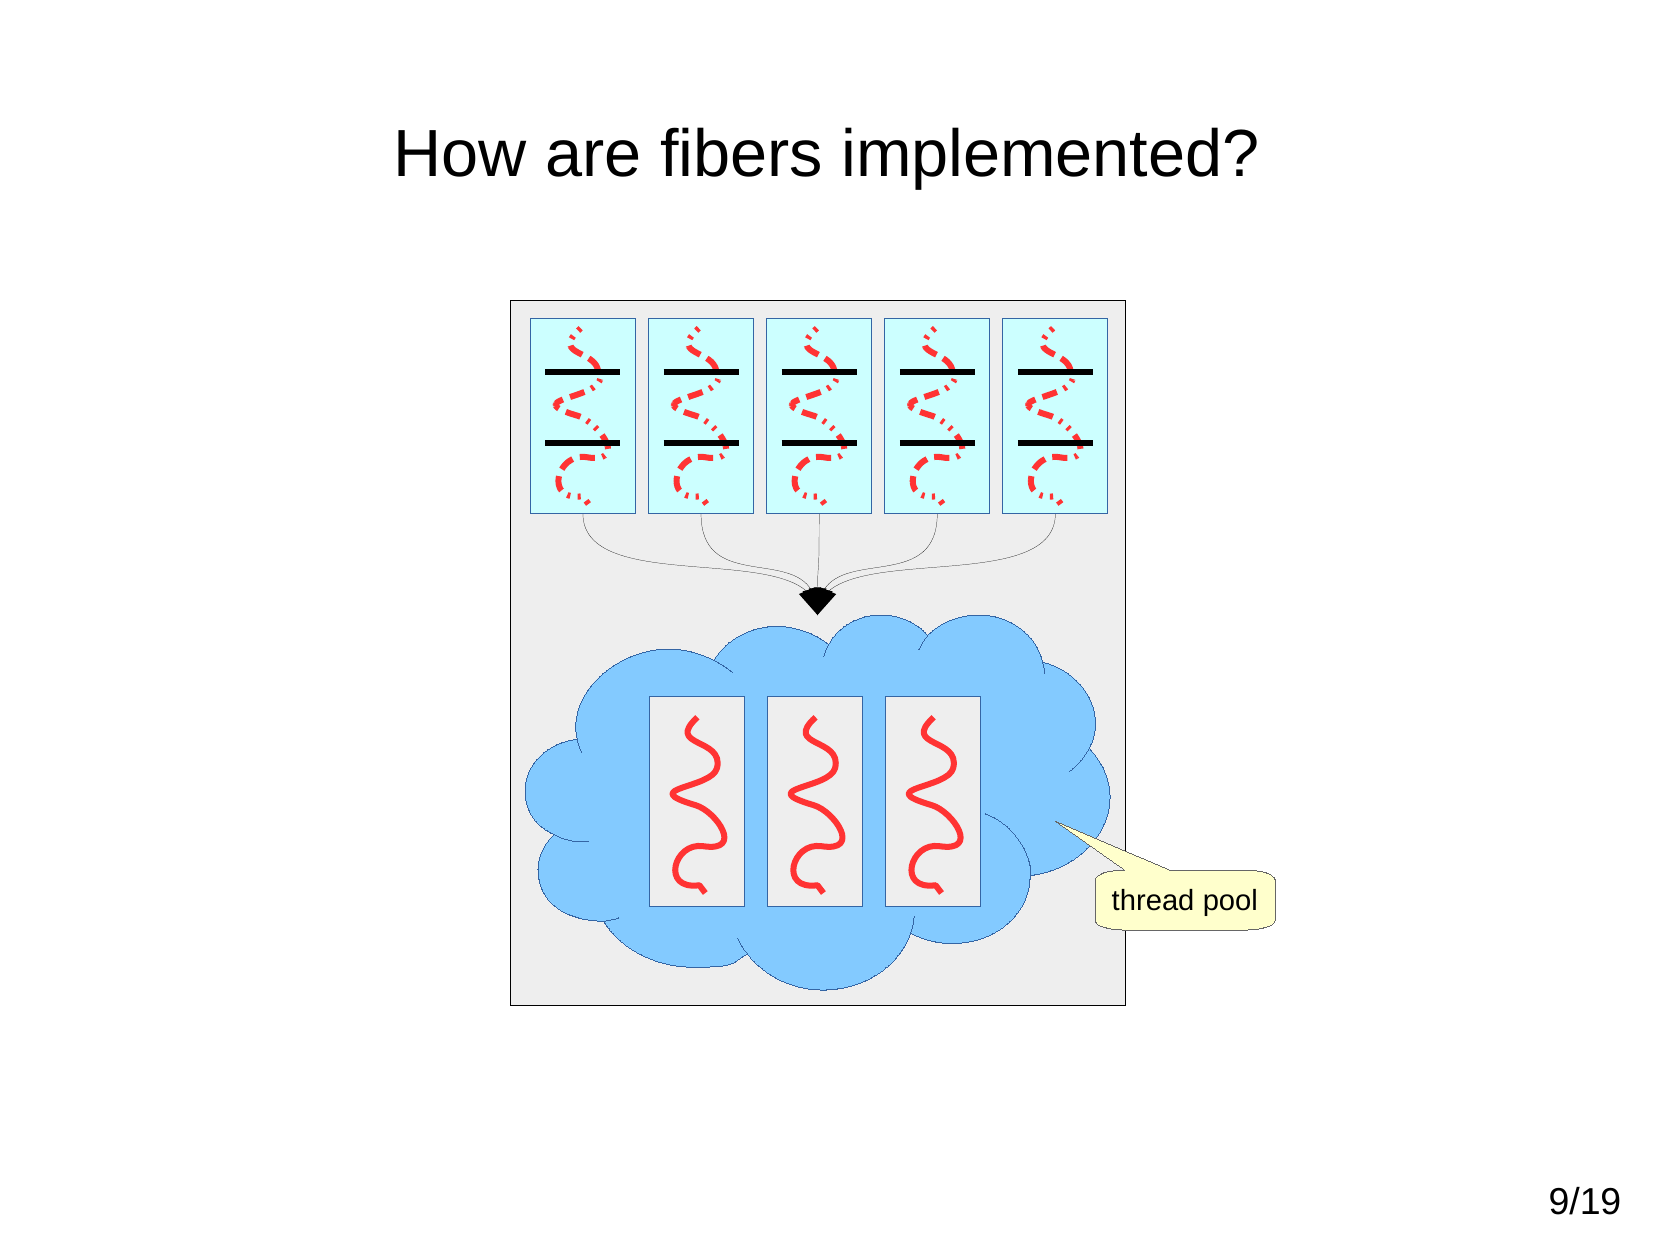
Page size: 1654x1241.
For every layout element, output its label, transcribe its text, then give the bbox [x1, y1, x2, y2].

text_box [510, 300, 1126, 1006]
text_box thread pool [1055, 821, 1276, 931]
title How are fibers implemented? [82, 49, 1571, 257]
